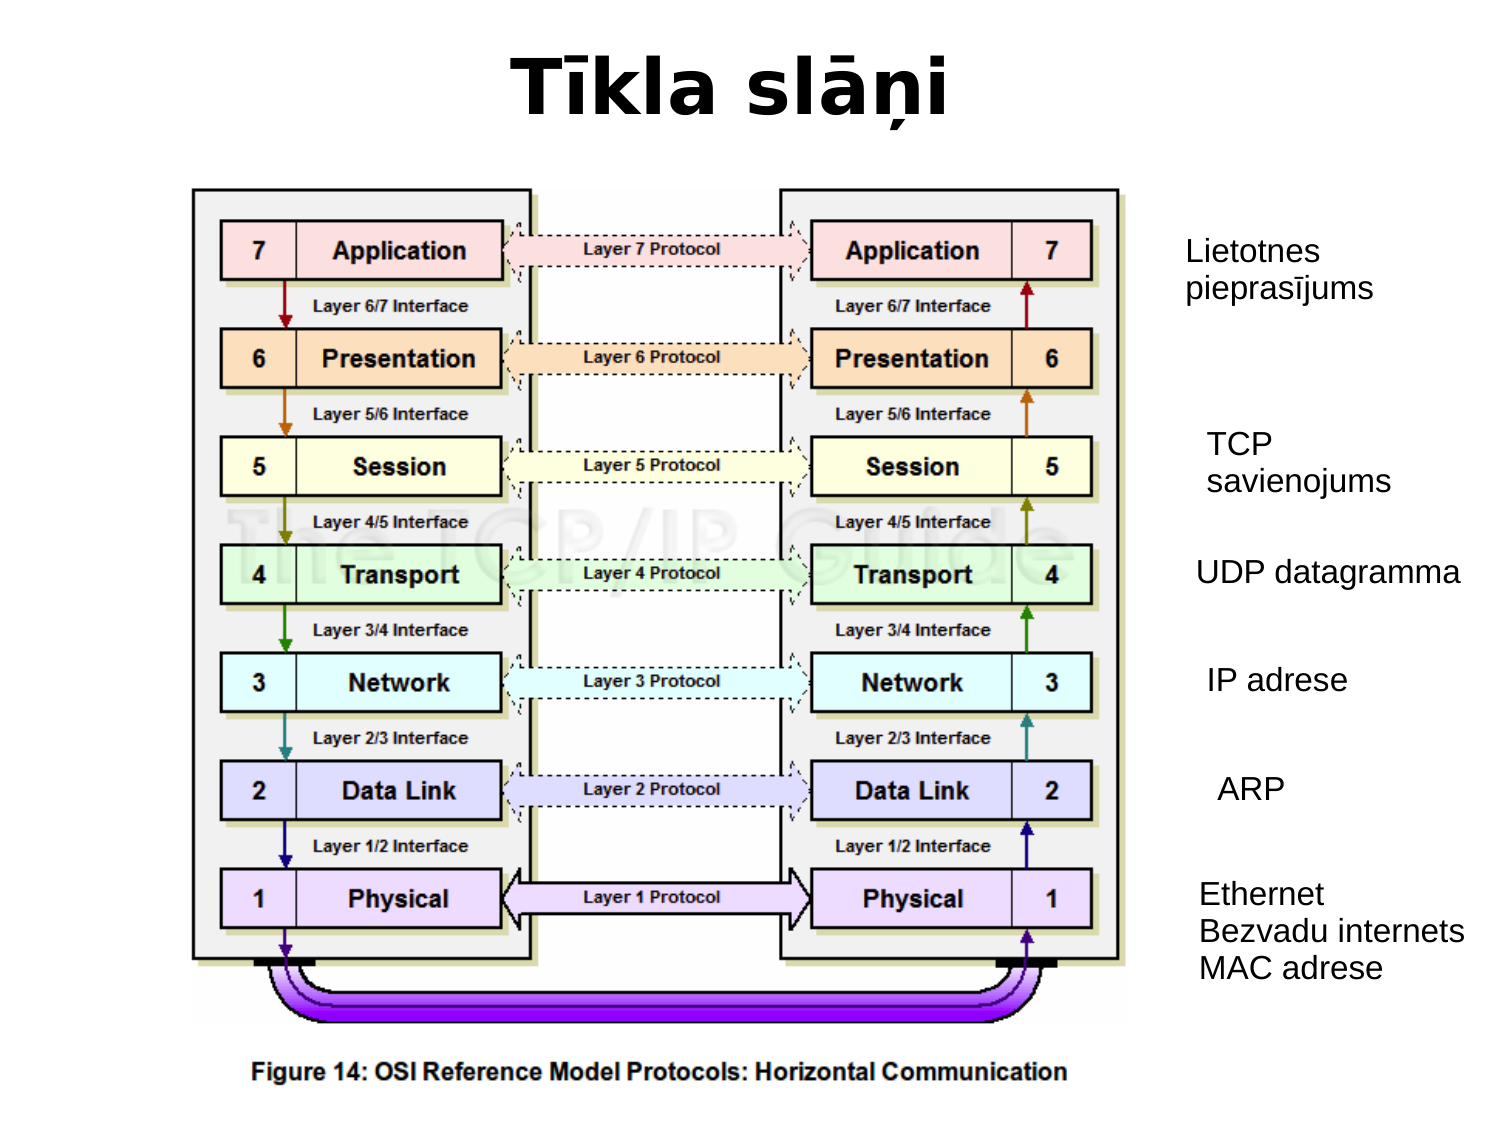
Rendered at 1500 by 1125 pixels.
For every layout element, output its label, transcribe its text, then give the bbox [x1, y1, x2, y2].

text_box Ethernet Bezvadu internets MAC adrese [1184, 867, 1500, 1036]
text_box IP adrese [1191, 653, 1416, 720]
title Tīkla slāņi [170, 38, 1293, 138]
picture [186, 181, 1135, 1093]
text_box TCP savienojums [1191, 417, 1437, 546]
text_box UDP datagramma [1181, 546, 1500, 613]
text_box ARP [1202, 762, 1436, 829]
text_box Lietotnes pieprasījums [1170, 224, 1459, 342]
